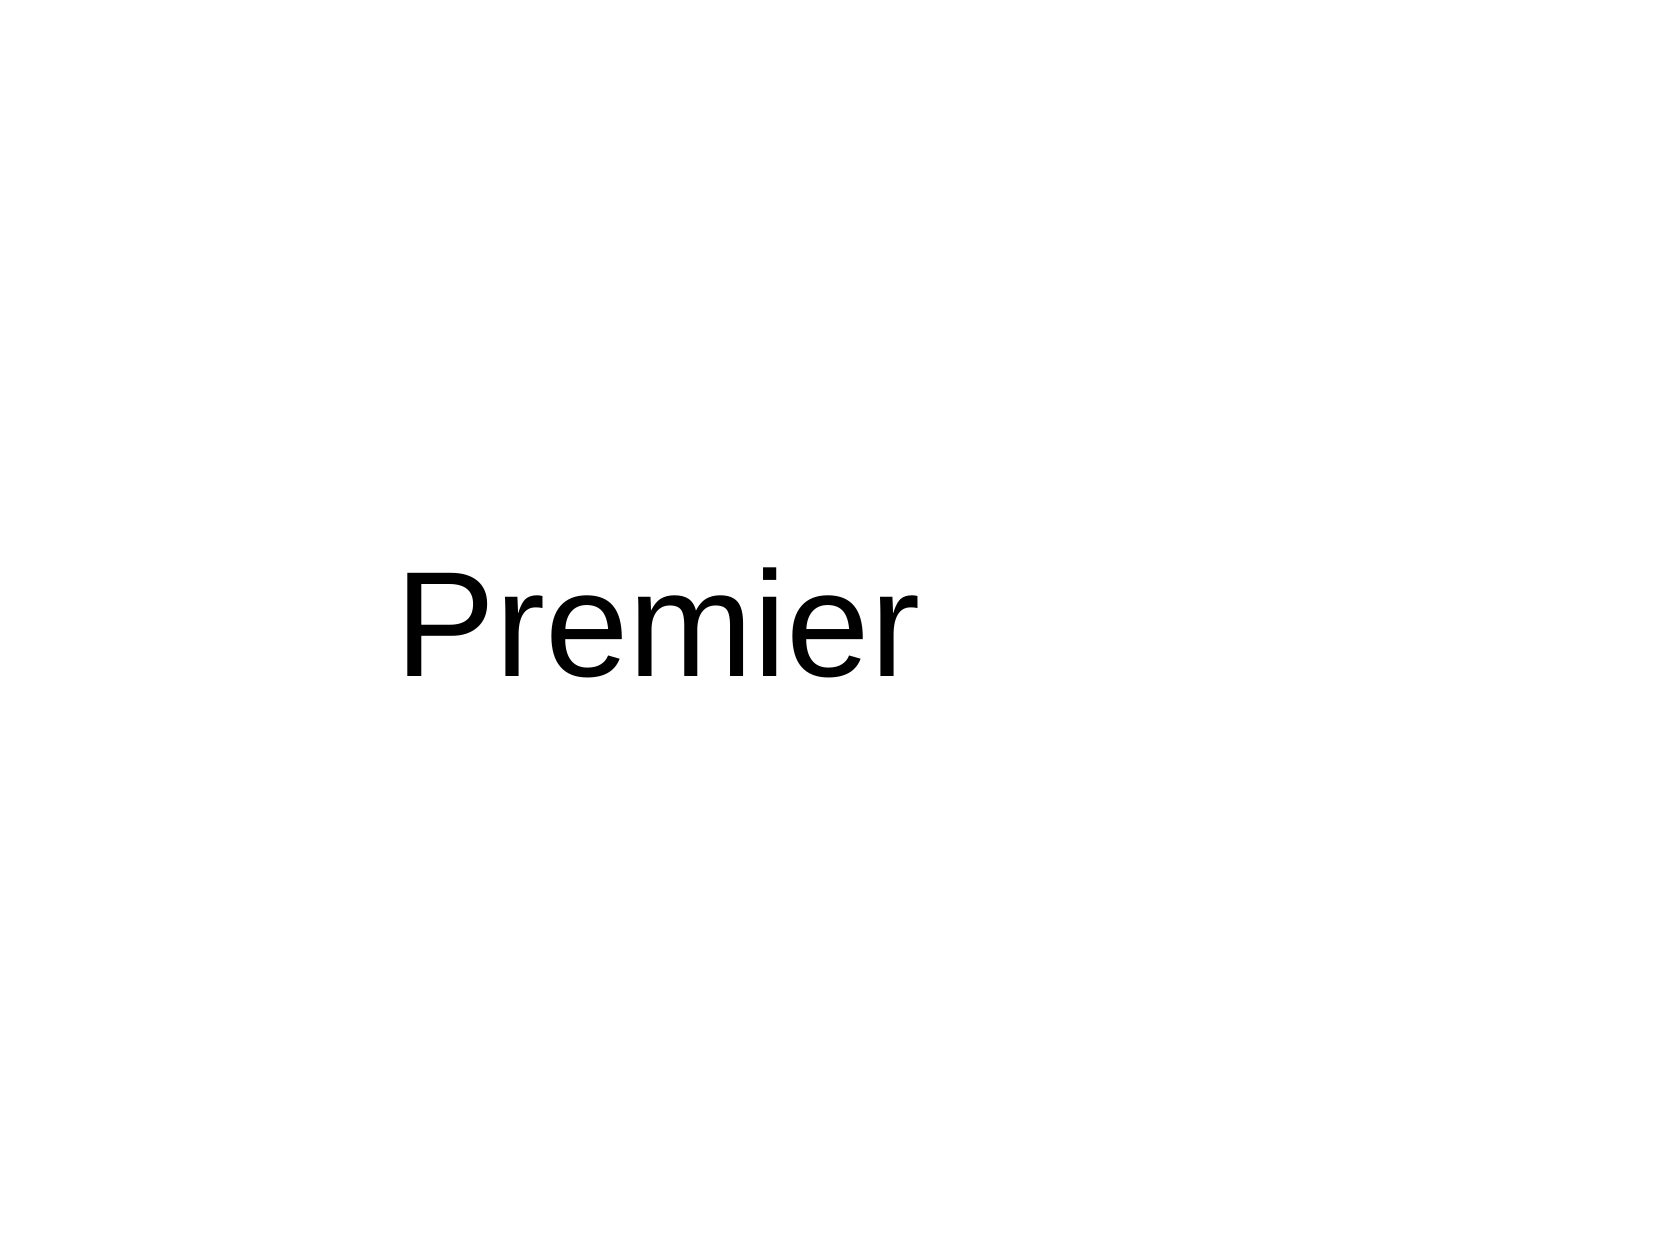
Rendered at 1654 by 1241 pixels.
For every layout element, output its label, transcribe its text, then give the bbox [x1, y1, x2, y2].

text_box Premier [380, 533, 1279, 717]
